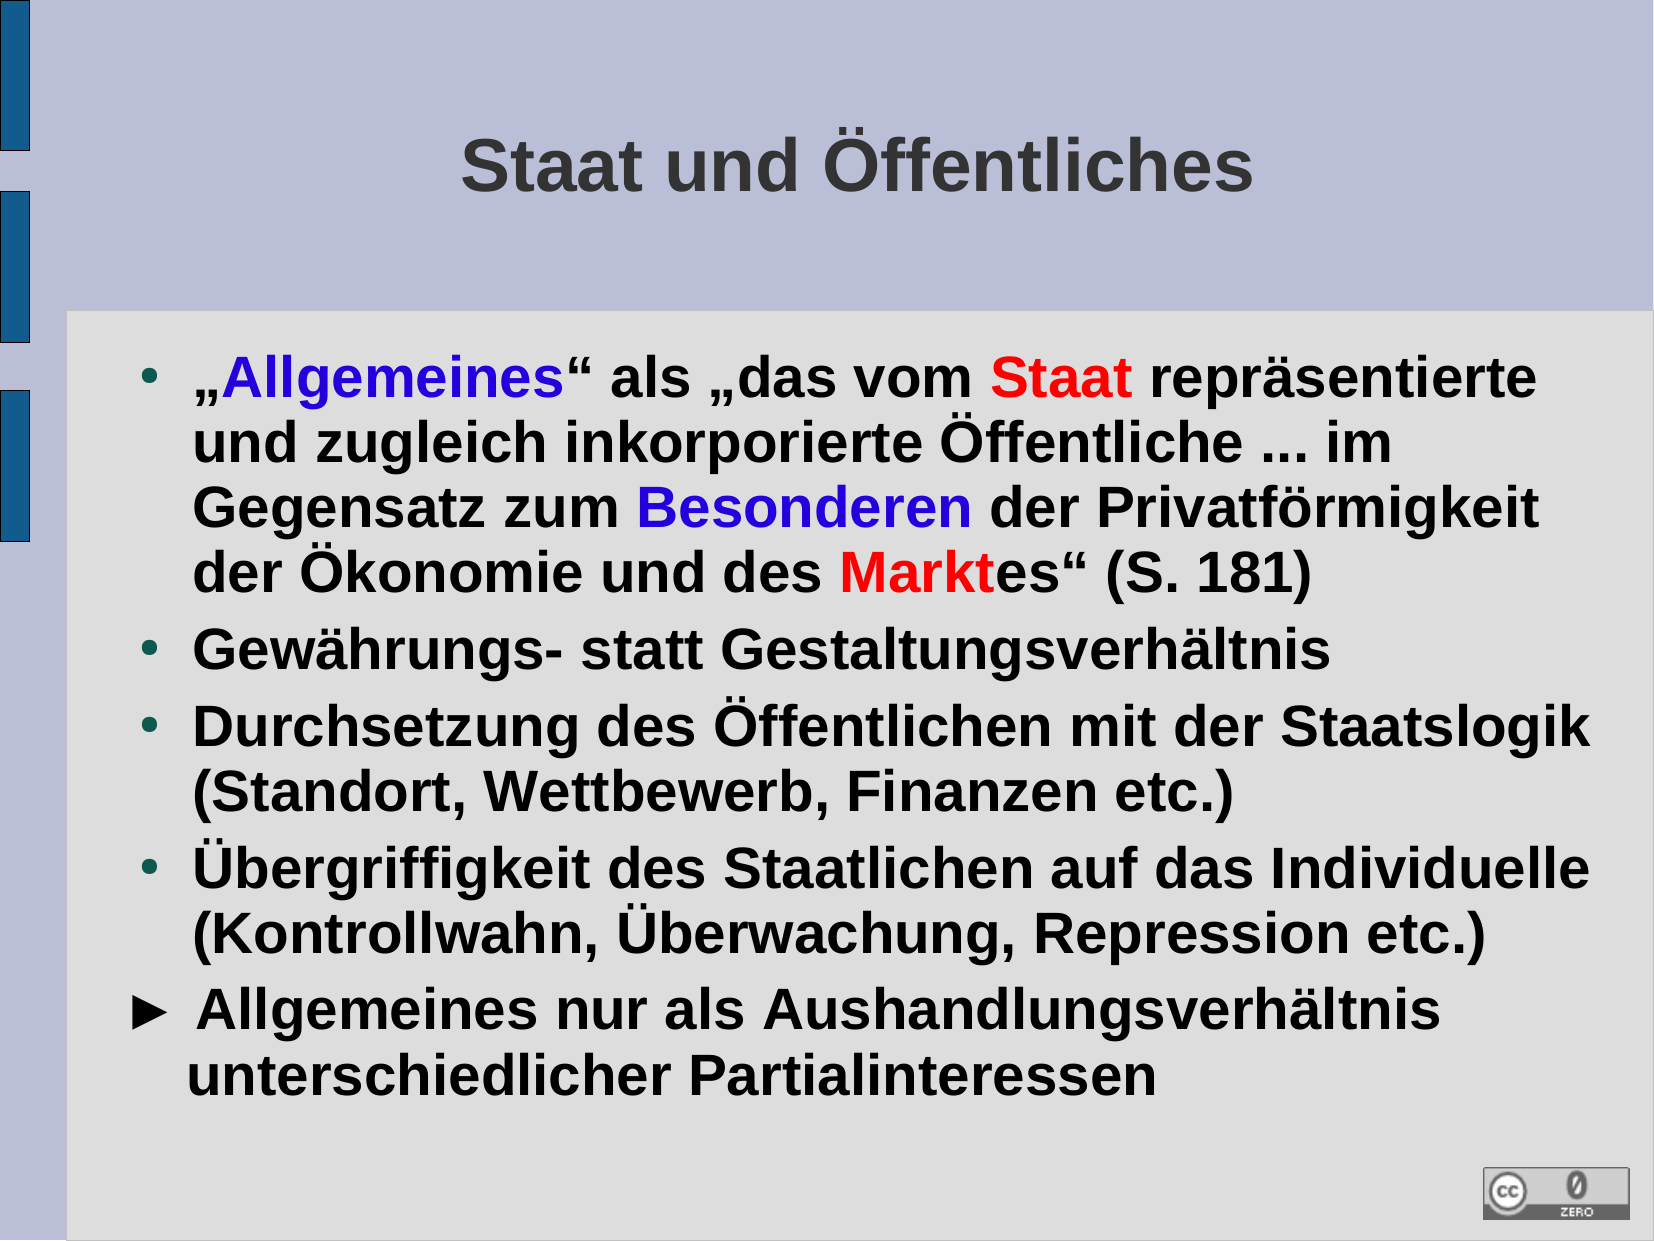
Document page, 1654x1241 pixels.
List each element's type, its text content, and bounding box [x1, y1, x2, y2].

list „Allgemeines“ als „das vom Staat repräsentierte und zugleich inkorporierte Öffentliche ... im Gegensatz zum Besonderen der Privatförmigkeit der Ökonomie und des Marktes“ (S. 181) Gewährungs- statt Gestaltungsverhältnis Durchsetzung des Öffentlichen mit der Staatslogik (Standort, Wettbewerb, Finanzen etc.) Übergriffigkeit des Staatlichen auf das Individuelle (Kontrollwahn, Überwachung, Repression etc.) ► Allgemeines nur als Aushandlungsverhältnis unterschiedlicher Partialinteressen [121, 344, 1595, 1137]
title Staat und Öffentliches [121, 68, 1595, 262]
picture [1483, 1167, 1630, 1220]
